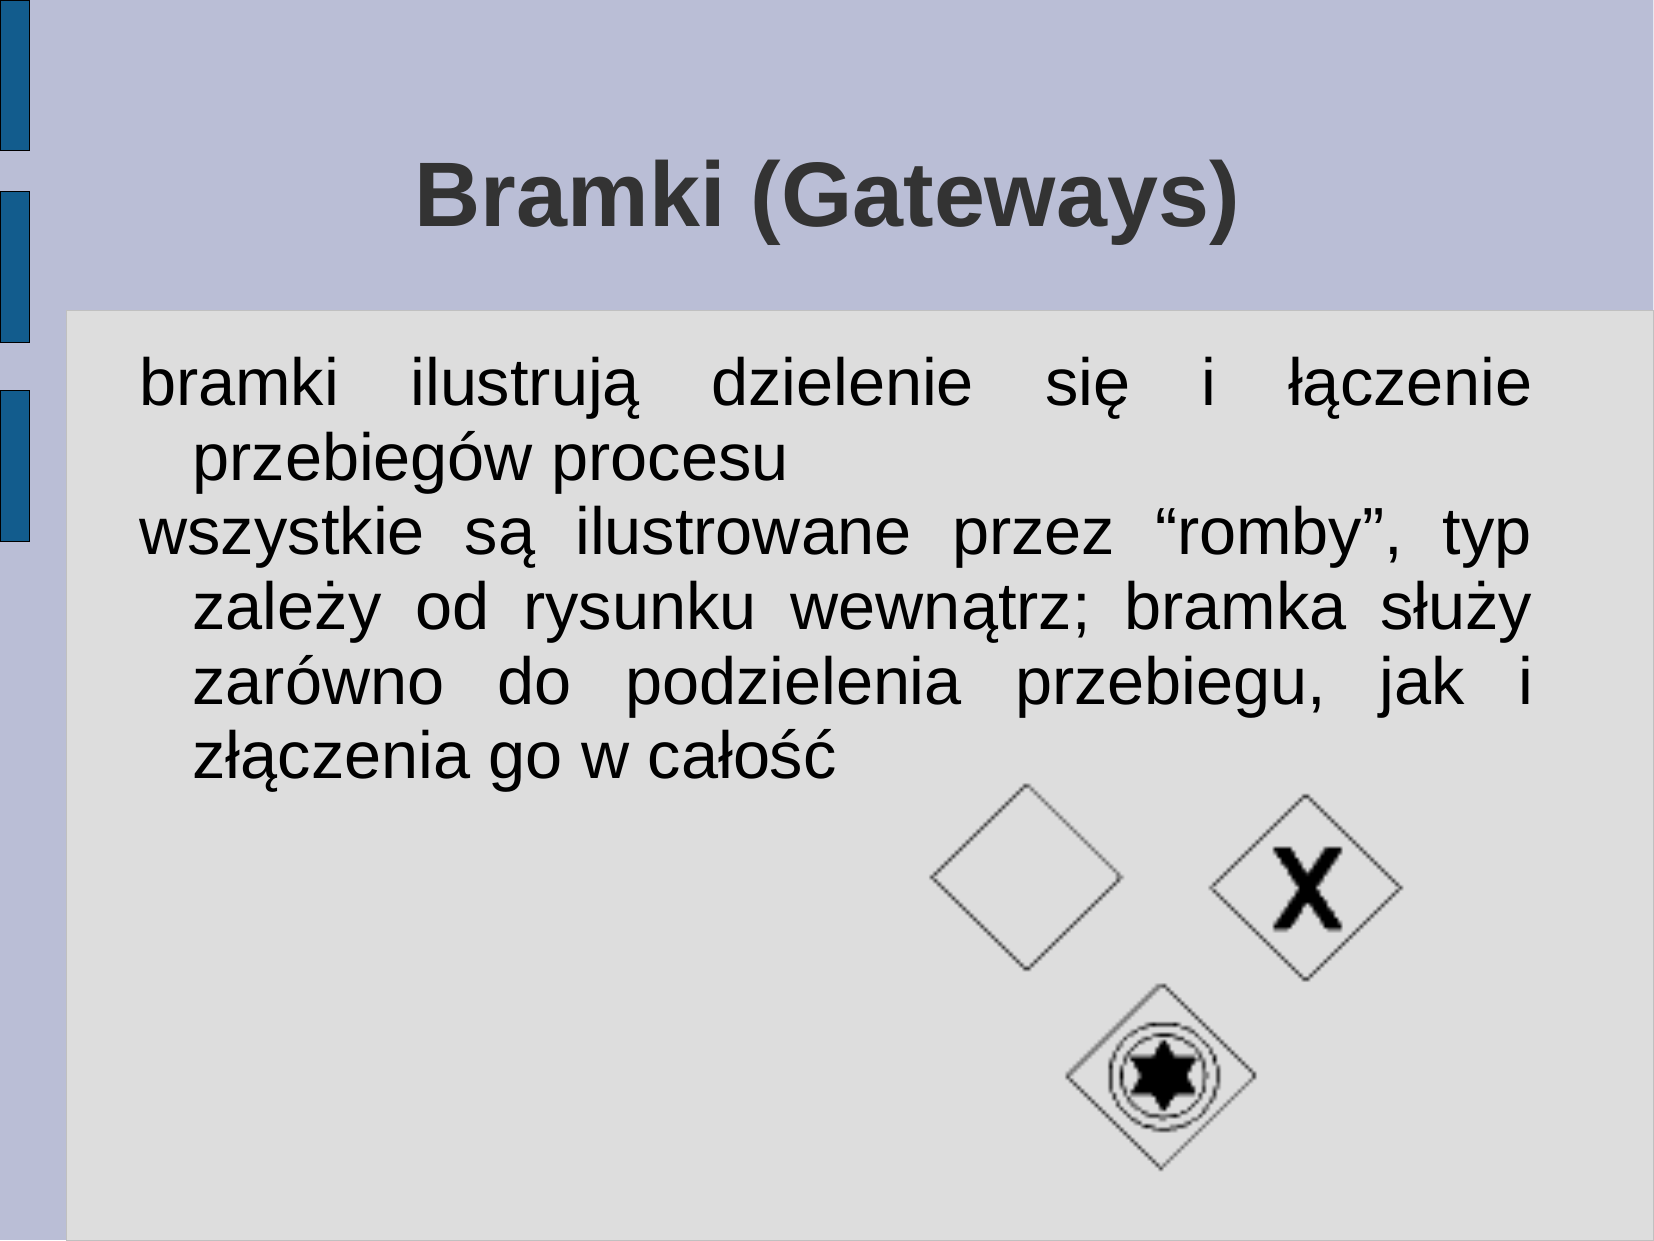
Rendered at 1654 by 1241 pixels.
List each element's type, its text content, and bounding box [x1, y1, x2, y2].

title Bramki (Gateways) [121, 91, 1534, 299]
picture [885, 754, 1418, 1182]
list bramki ilustrują dzielenie się i łączenie przebiegów procesu wszystkie są ilustrowane przez “romby”, typ zależy od rysunku wewnątrz; bramka służy zarówno do podzielenia przebiegu, jak i złączenia go w całość [121, 344, 1534, 1127]
